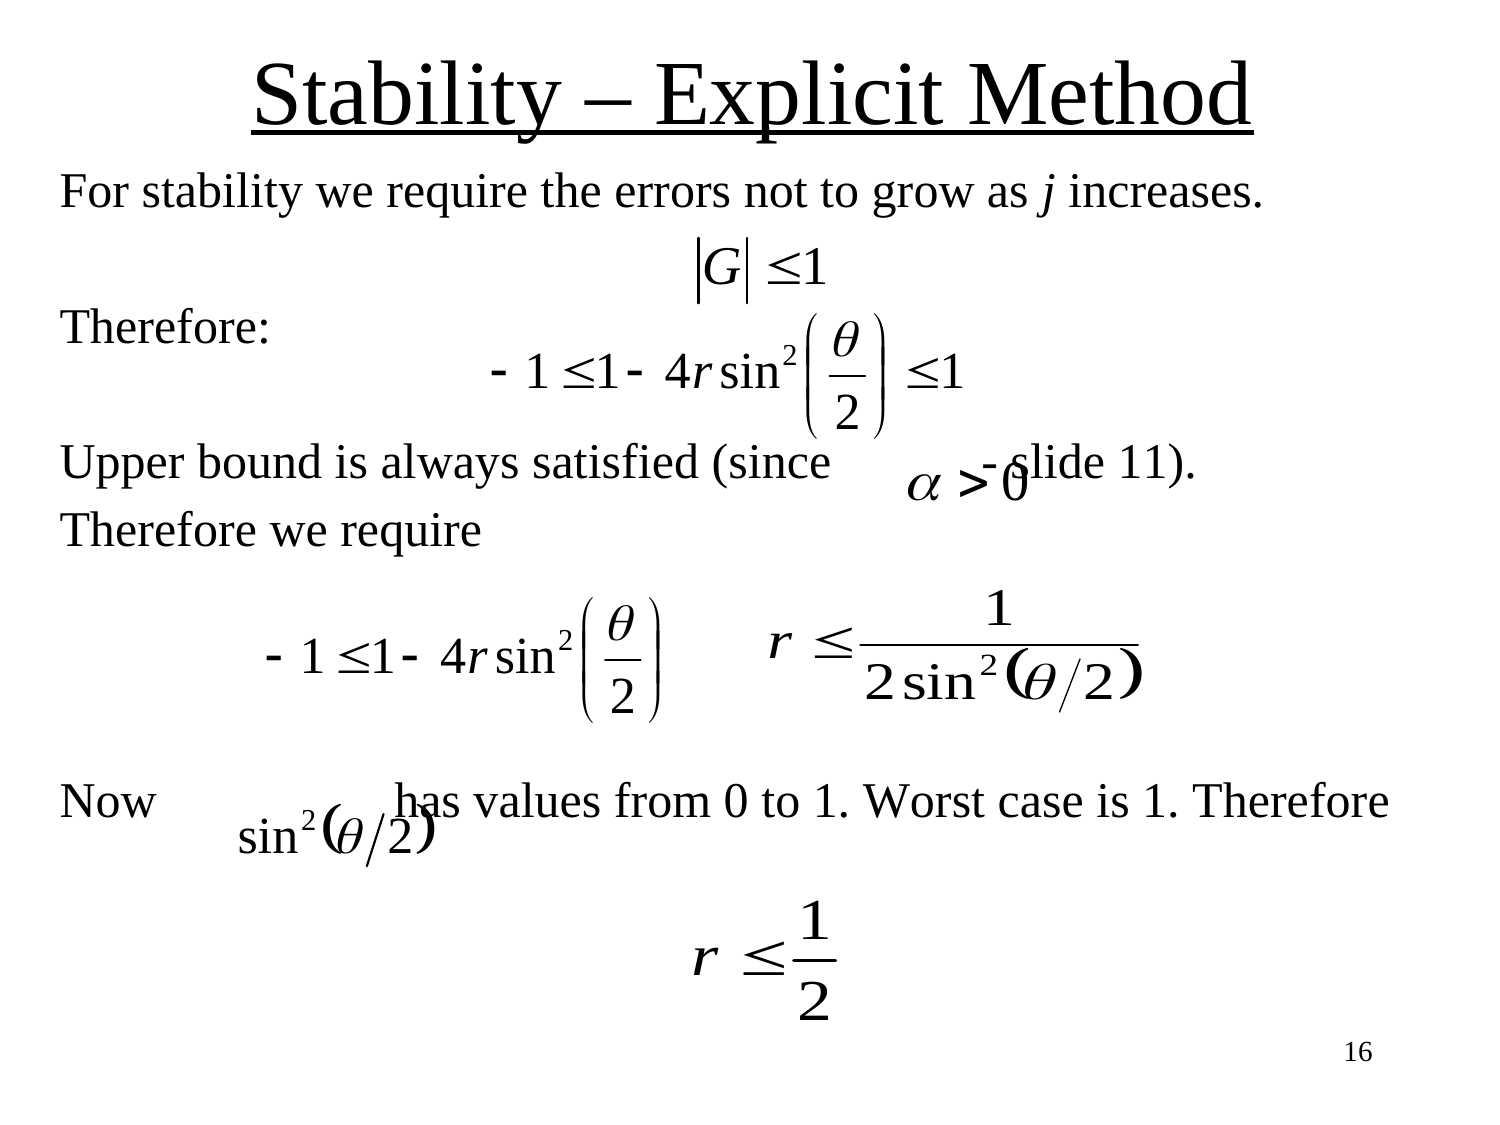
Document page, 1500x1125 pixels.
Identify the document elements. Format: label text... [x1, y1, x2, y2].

list For stability we require the errors not to grow as j increases. Therefore: Upper bound is always satisfied (since - slide 11). Therefore we require Now has values from 0 to 1. Worst case is 1. Therefore [44, 155, 1500, 911]
chart [482, 224, 1041, 515]
chart [231, 797, 440, 876]
chart [680, 883, 850, 1034]
chart [757, 574, 1151, 725]
text_box <number> [1074, 1025, 1388, 1101]
title Stability – Explicit Method [115, 0, 1391, 155]
chart [257, 586, 675, 734]
